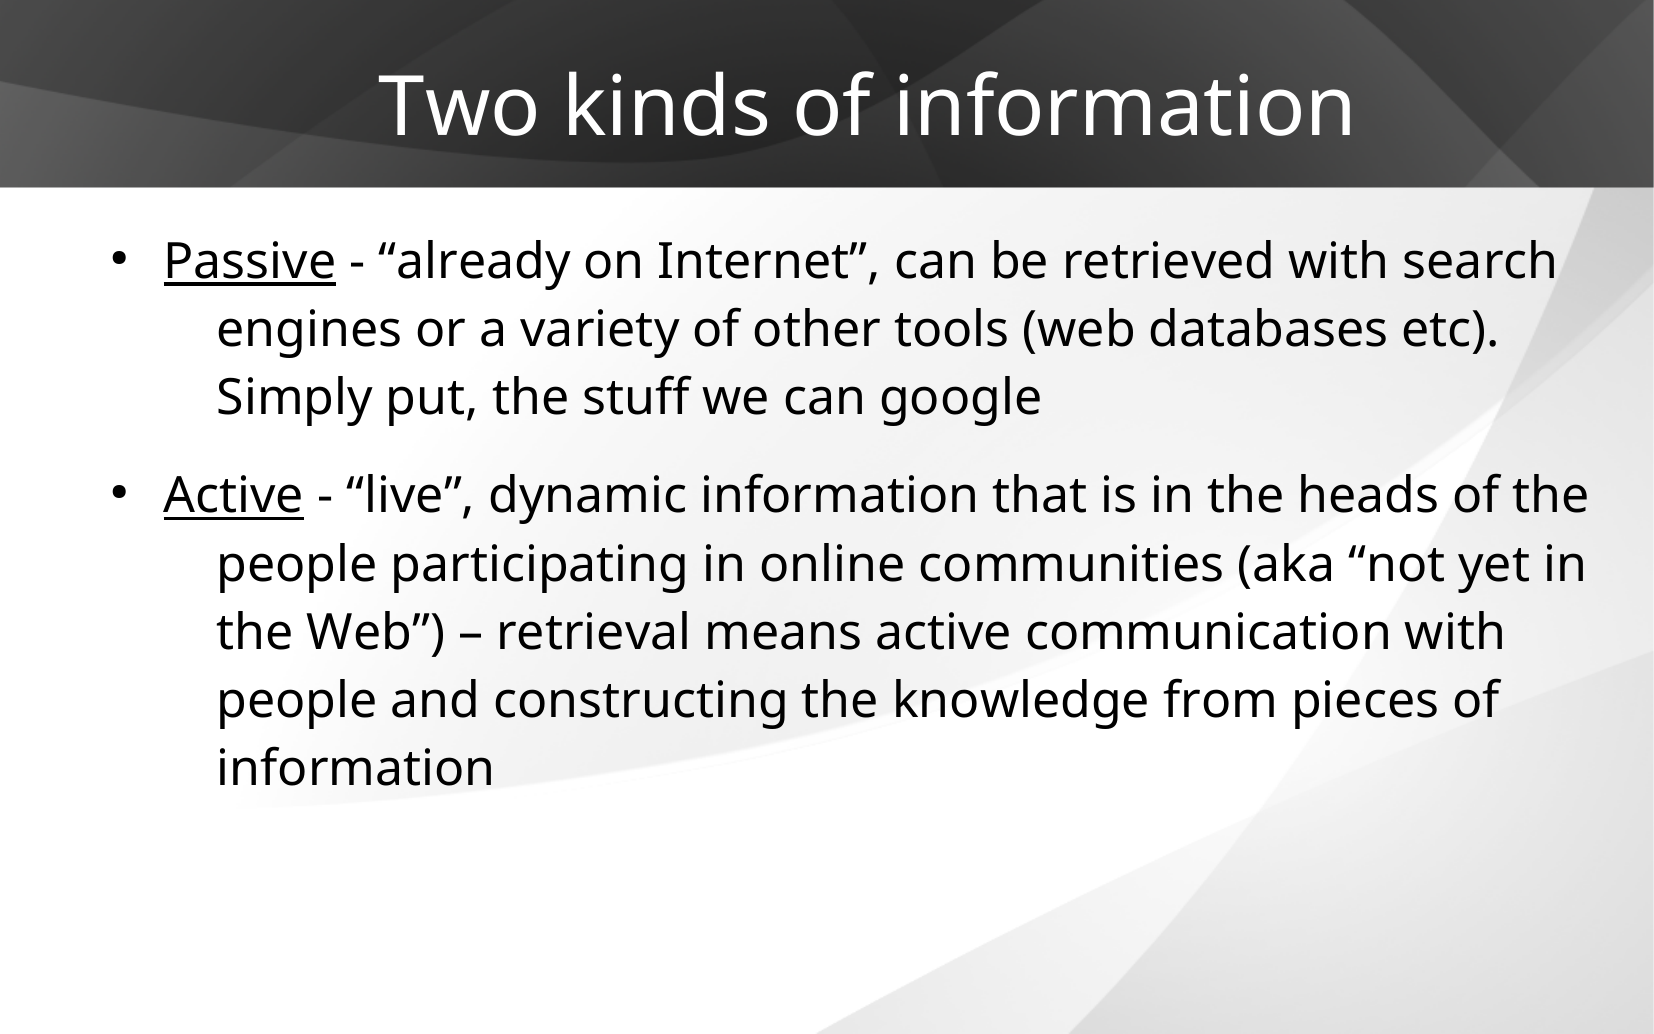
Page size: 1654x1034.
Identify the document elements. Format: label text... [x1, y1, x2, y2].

title Two kinds of information [124, 0, 1613, 208]
list Passive - “already on Internet”, can be retrieved with search engines or a variety of other tools (web databases etc). Simply put, the stuff we can google Active - “live”, dynamic information that is in the heads of the people participating in online communities (aka “not yet in the Web”) – retrieval means active communication with people and constructing the knowledge from pieces of information [75, 225, 1613, 1013]
picture [0, 0, 1654, 1034]
